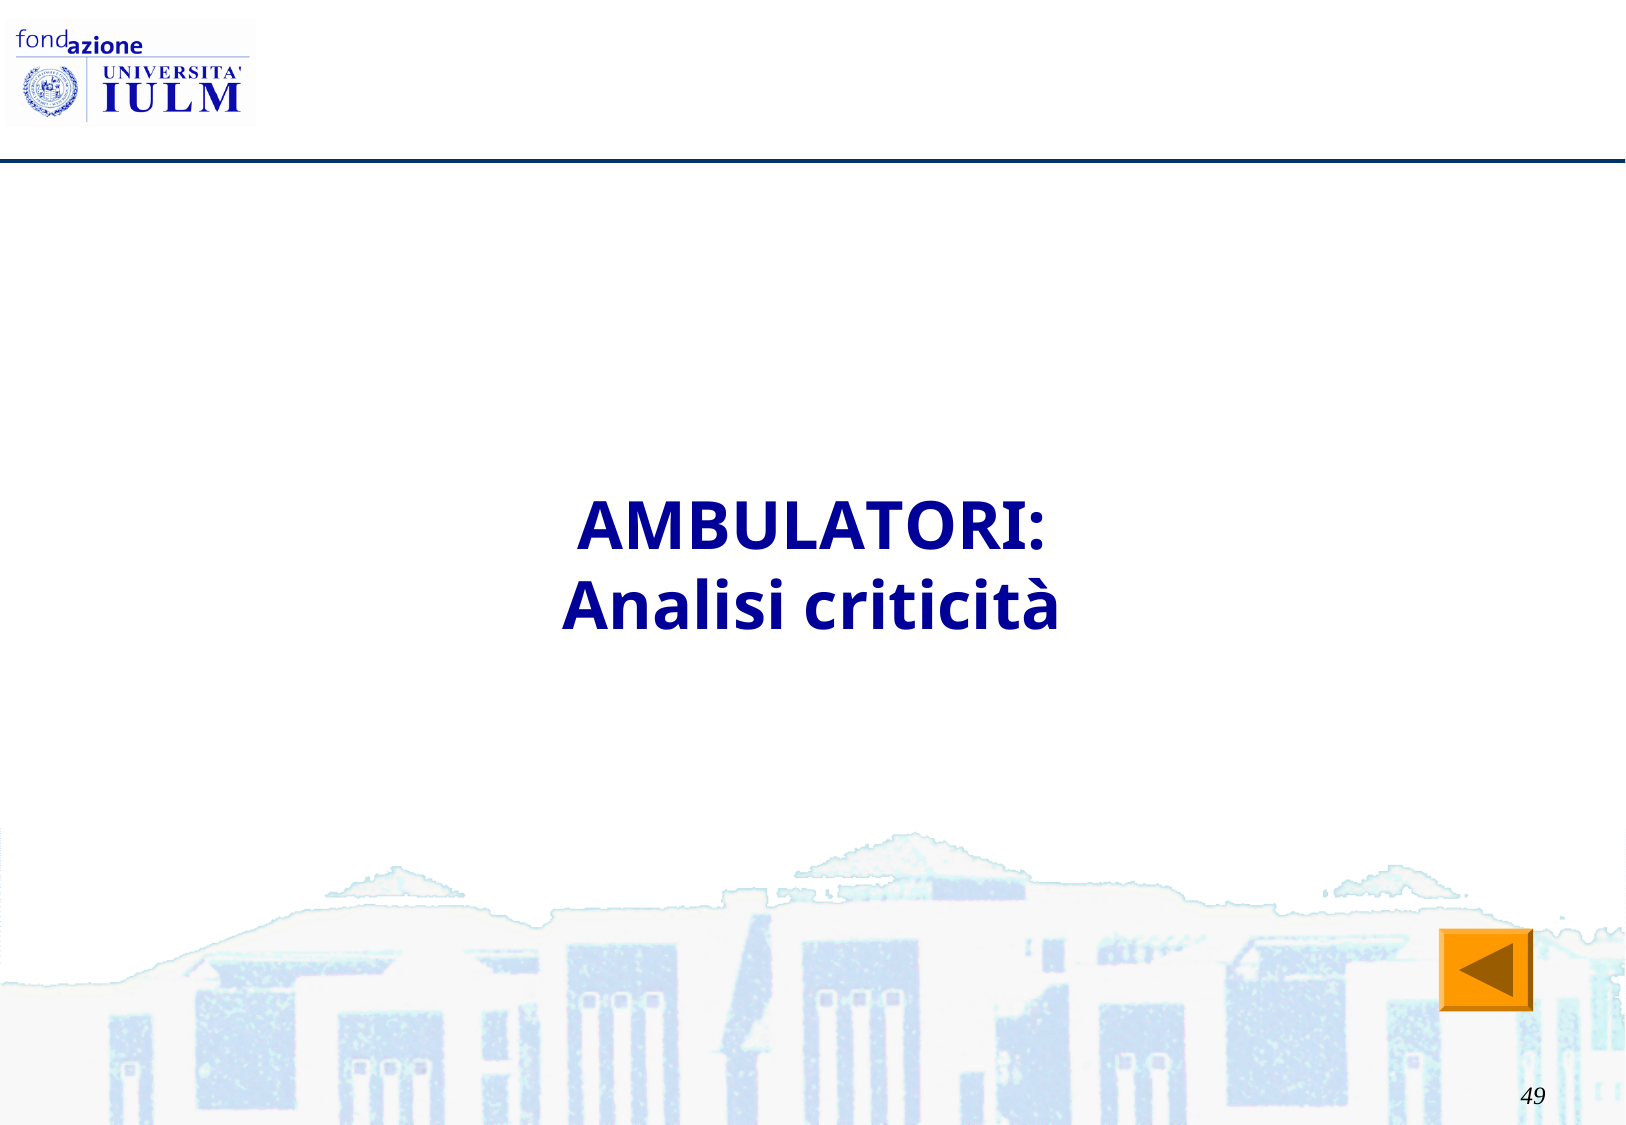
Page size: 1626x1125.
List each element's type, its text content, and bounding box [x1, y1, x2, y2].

text_box 2012 N=20 2013 N=20 [1438, 928, 1445, 1012]
picture [5, 19, 256, 127]
text_box [1440, 928, 1534, 1012]
text_box AMBULATORI: Analisi criticità [121, 469, 1504, 657]
